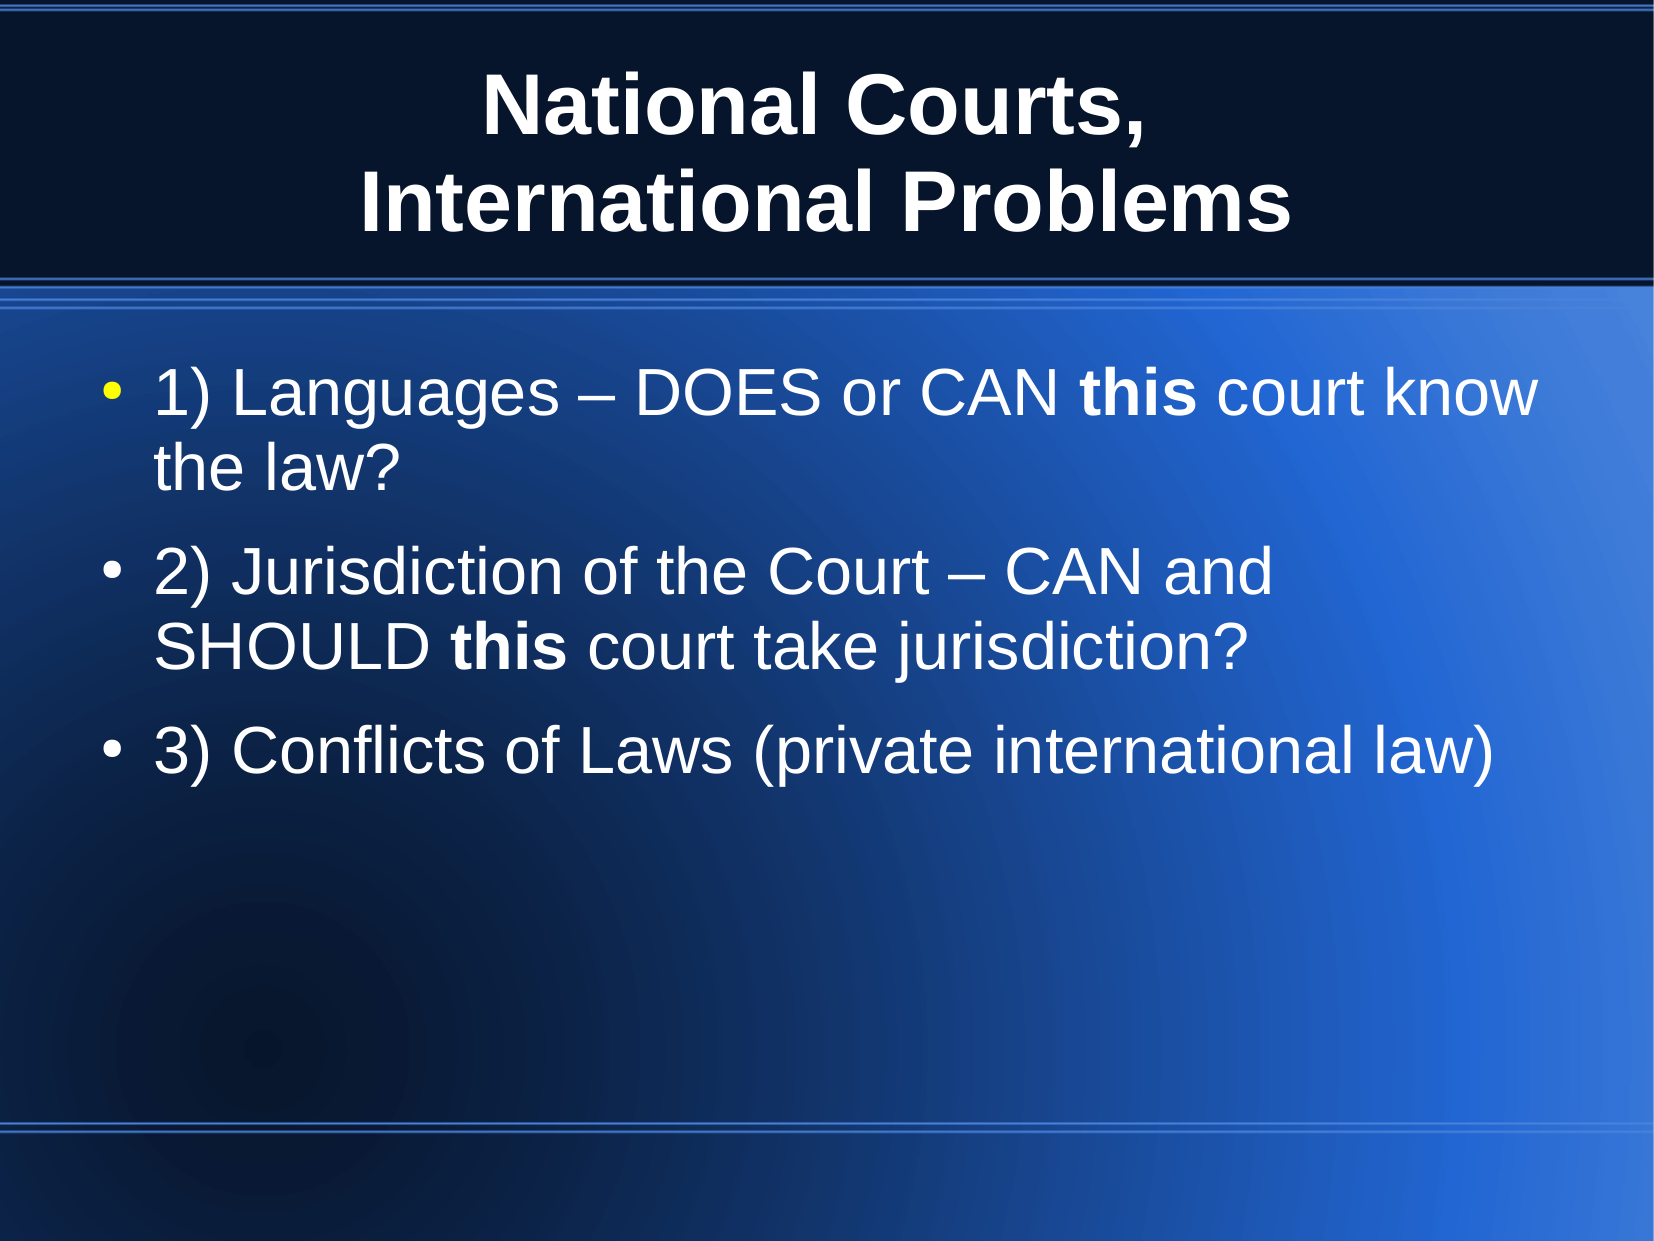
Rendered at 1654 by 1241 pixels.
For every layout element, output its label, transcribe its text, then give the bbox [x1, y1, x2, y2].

title National Courts, International Problems [82, 49, 1571, 257]
picture [0, 0, 1654, 1241]
list 1) Languages – DOES or CAN this court know the law? 2) Jurisdiction of the Court – CAN and SHOULD this court take jurisdiction? 3) Conflicts of Laws (private international law) [82, 355, 1571, 1141]
